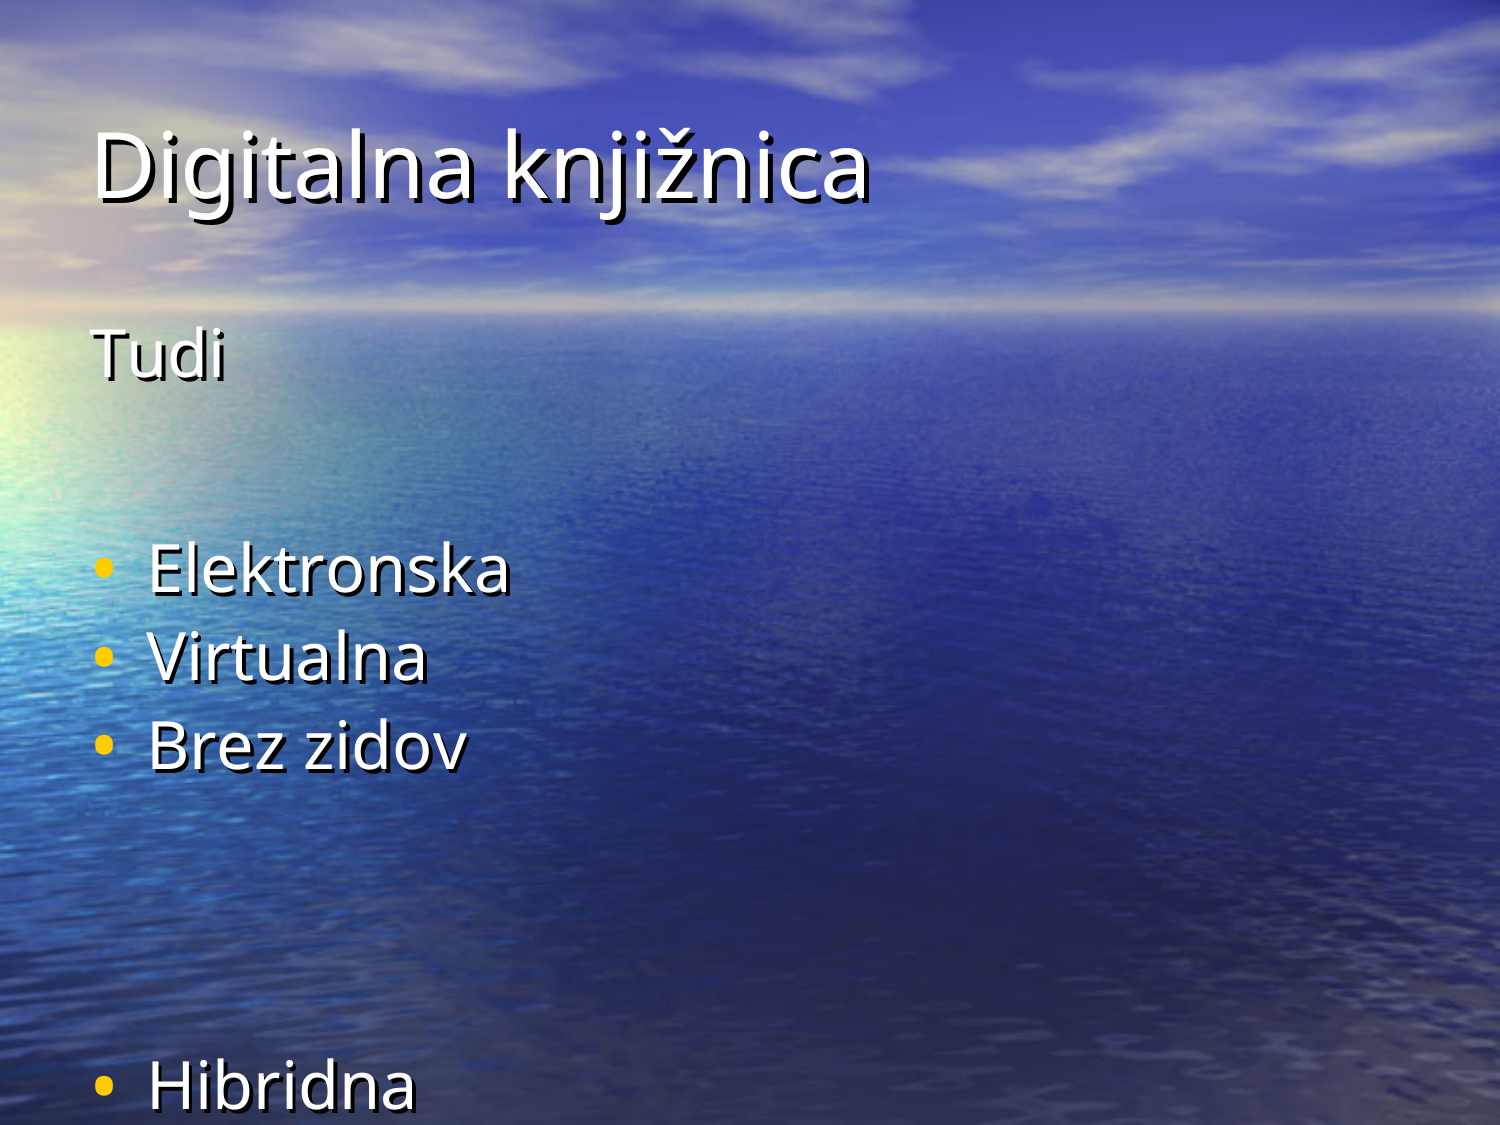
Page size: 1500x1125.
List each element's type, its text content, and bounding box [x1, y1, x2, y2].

list Tudi Elektronska Virtualna Brez zidov Hibridna [75, 312, 1426, 1125]
title Digitalna knjižnica [75, 47, 1426, 276]
picture [0, 0, 1500, 1125]
